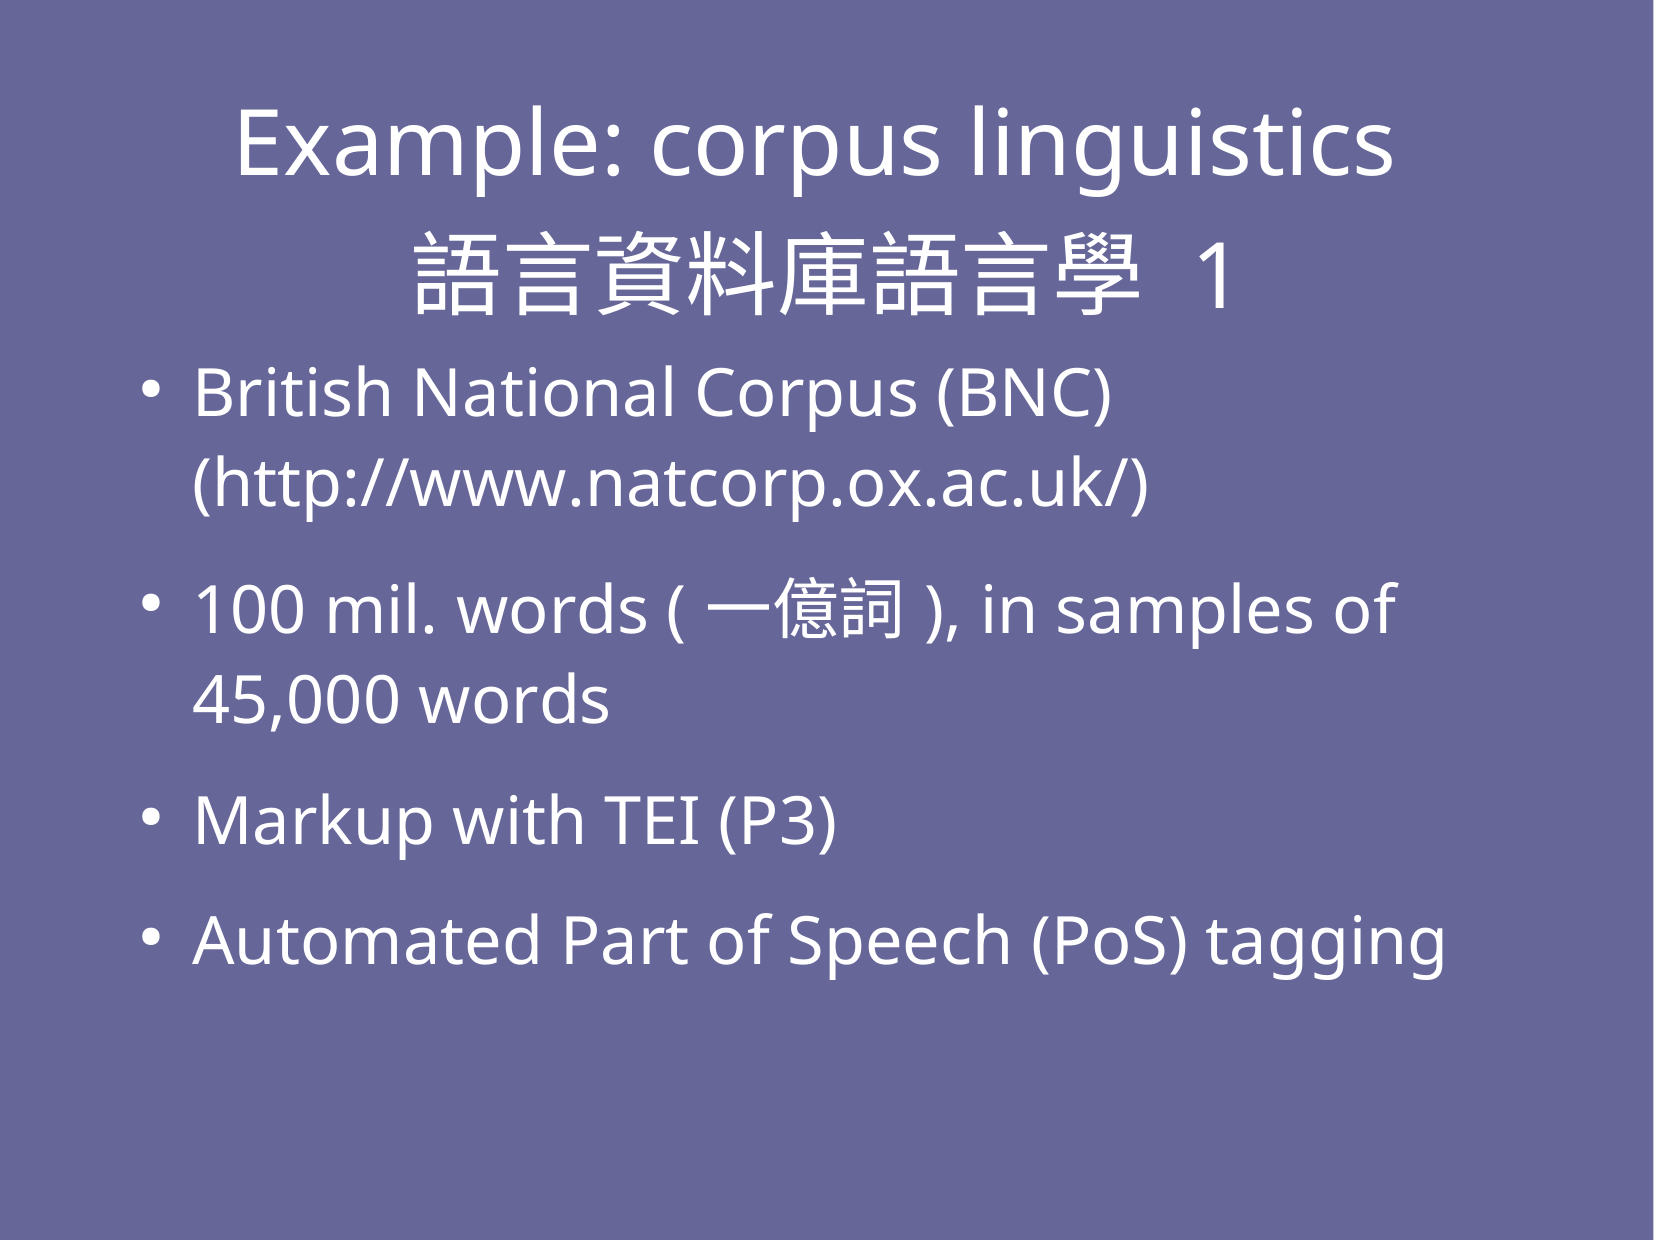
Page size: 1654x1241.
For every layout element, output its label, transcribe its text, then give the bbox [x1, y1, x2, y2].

list British National Corpus (BNC) (http://www.natcorp.ox.ac.uk/) 100 mil. words (一億詞), in samples of 45,000 words Markup with TEI (P3) Automated Part of Speech (PoS) tagging [121, 344, 1534, 1127]
title Example: corpus linguistics 語言資料庫語言學 1 [121, 83, 1534, 330]
